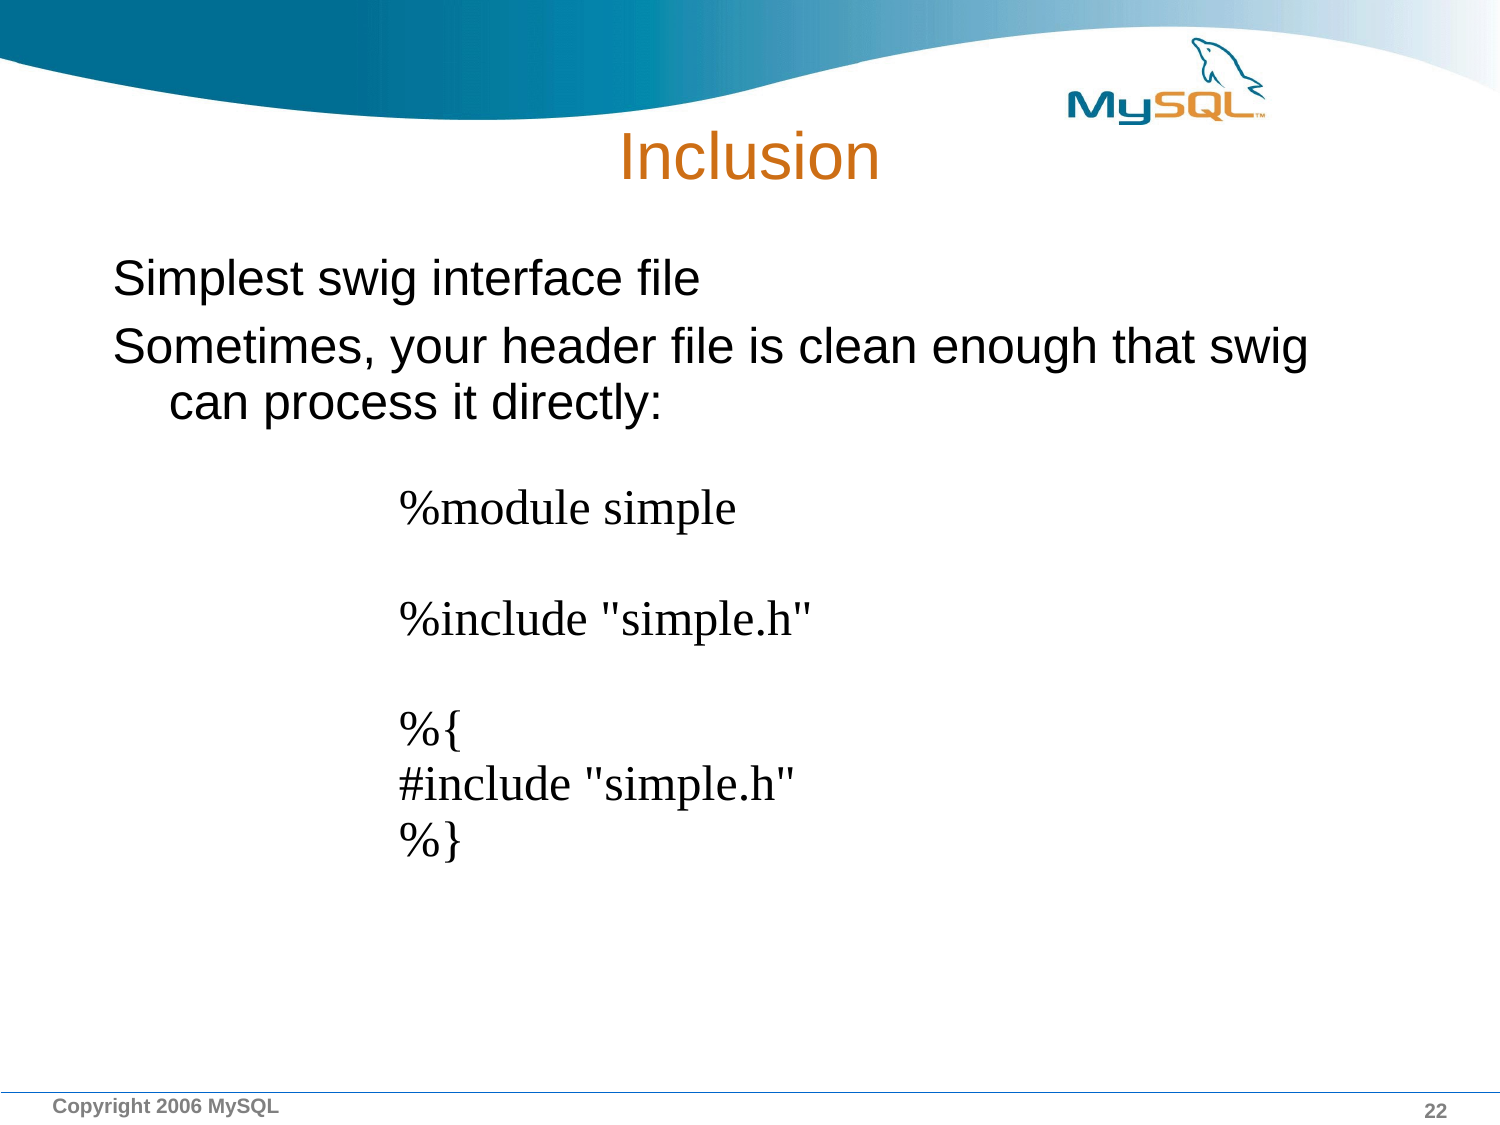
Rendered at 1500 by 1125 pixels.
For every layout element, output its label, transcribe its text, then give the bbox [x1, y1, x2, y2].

picture [0, 58, 167, 94]
title Inclusion [0, 94, 1500, 218]
text_box %module simple %include "simple.h" %{ #include "simple.h" %} [384, 472, 1034, 875]
list Simplest swig interface file Sometimes, your header file is clean enough that swig can process it directly: [112, 249, 1388, 1098]
picture [666, 0, 1500, 94]
